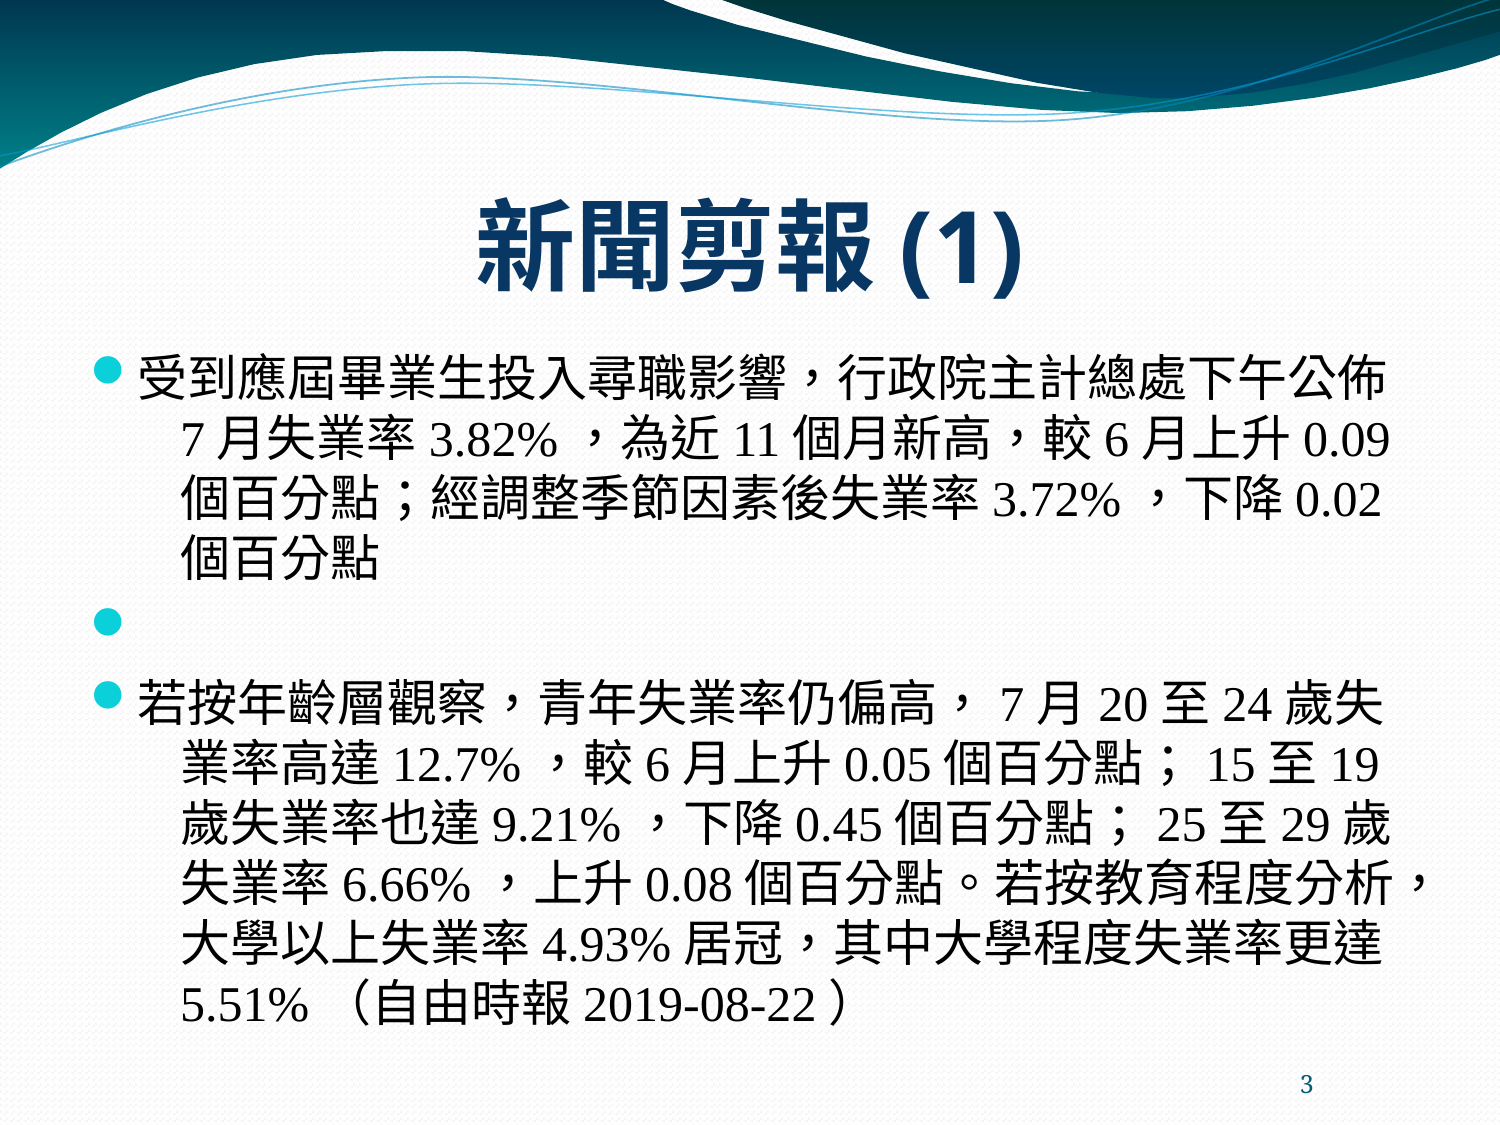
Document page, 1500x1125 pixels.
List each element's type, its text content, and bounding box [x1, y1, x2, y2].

text_box [1299, 1042, 1426, 1103]
list 受到應屆畢業生投入尋職影響，行政院主計總處下午公佈7月失業率3.82%，為近11個月新高，較6月上升0.09個百分點；經調整季節因素後失業率3.72%，下降0.02個百分點 若按年齡層觀察，青年失業率仍偏高，7月20至24歲失業率高達12.7%，較6月上升0.05個百分點；15至19歲失業率也達9.21%，下降0.45個百分點；25至29歲失業率6.66%，上升0.08個百分點。若按教育程度分析，大學以上失業率4.93%居冠，其中大學程度失業率更達5.51%（自由時報2019-08-22） [75, 338, 1426, 1059]
title 新聞剪報(1) [75, 115, 1426, 304]
